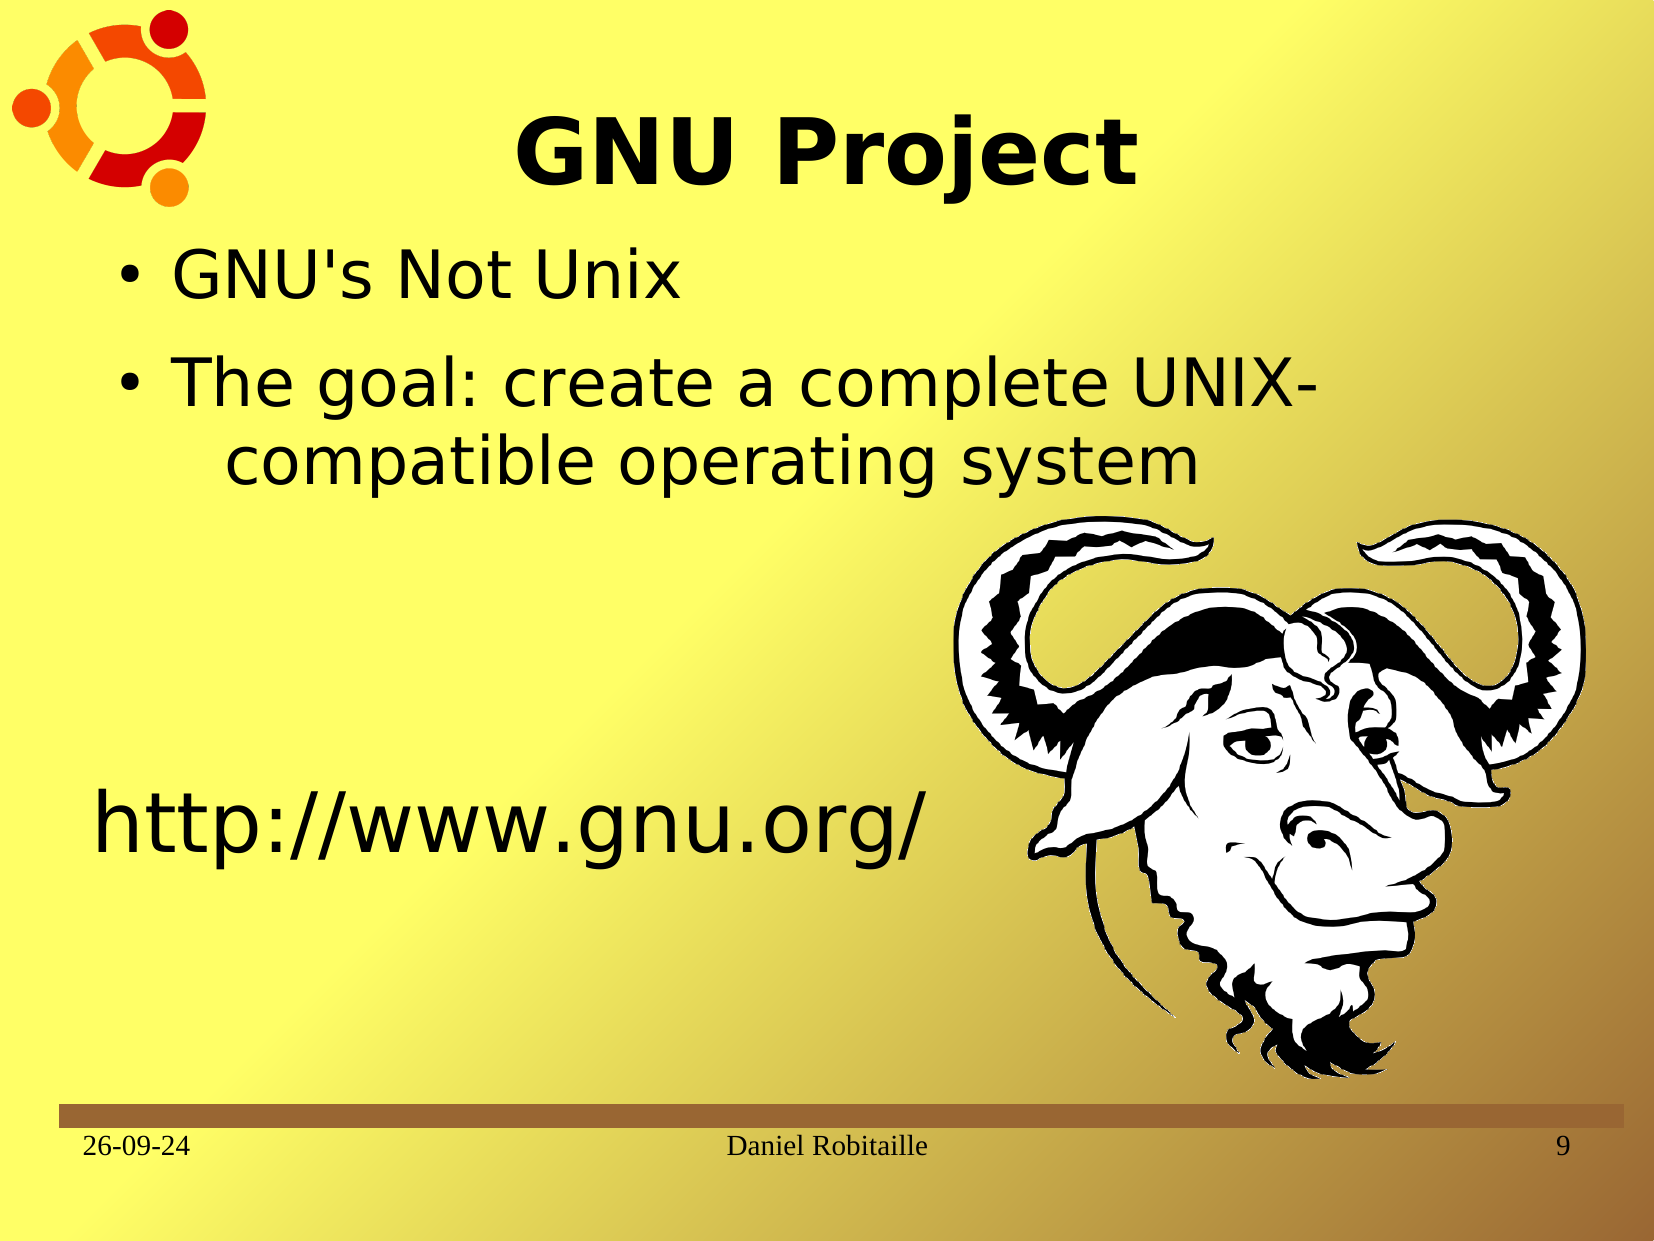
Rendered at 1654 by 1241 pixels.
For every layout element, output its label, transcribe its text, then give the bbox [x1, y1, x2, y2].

list GNU's Not Unix The goal: create a complete UNIX-compatible operating system [82, 237, 1571, 1056]
picture [944, 501, 1595, 1093]
text_box http://www.gnu.org/ [76, 767, 943, 880]
title GNU Project [82, 49, 1571, 237]
picture [12, 10, 207, 207]
